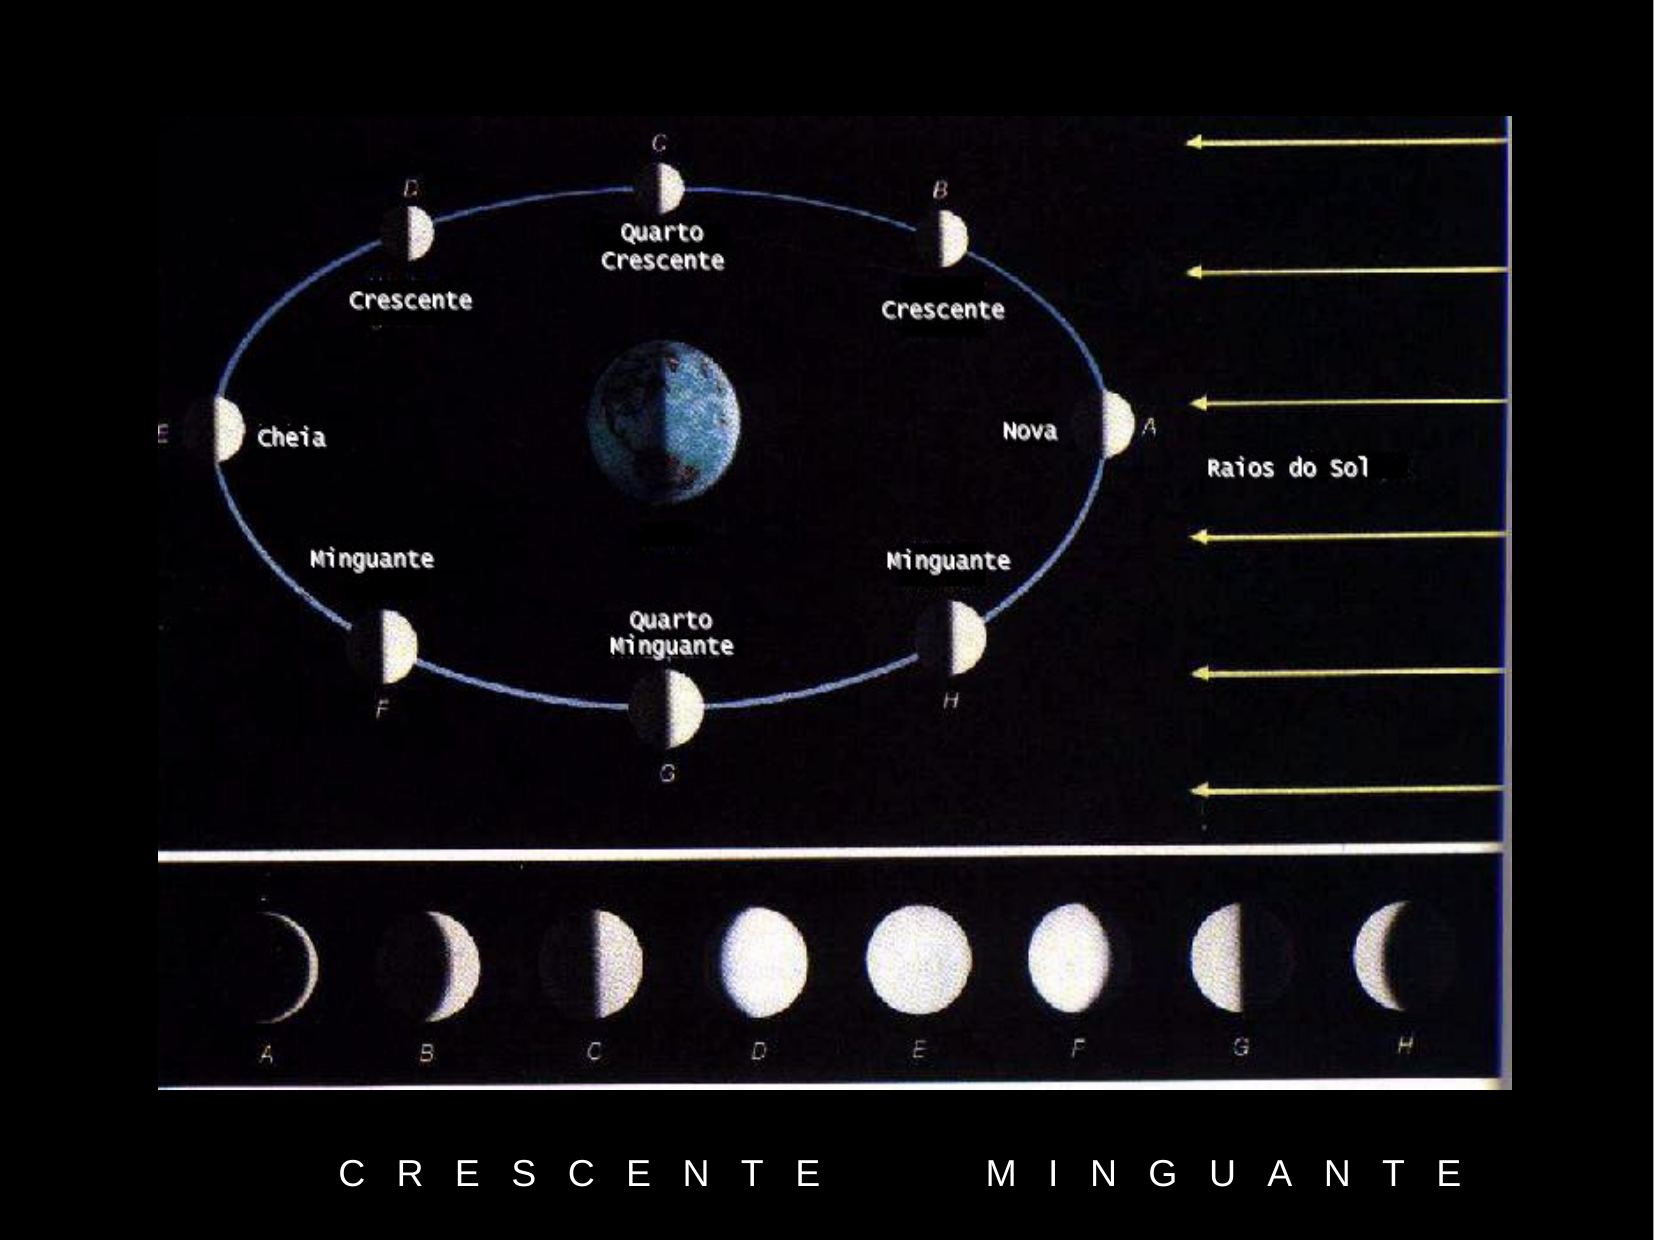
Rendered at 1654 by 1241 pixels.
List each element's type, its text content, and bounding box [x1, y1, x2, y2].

text_box C R E S C E N T E [323, 1140, 835, 1201]
picture [158, 116, 1512, 1090]
text_box M I N G U A N T E [970, 1140, 1472, 1201]
